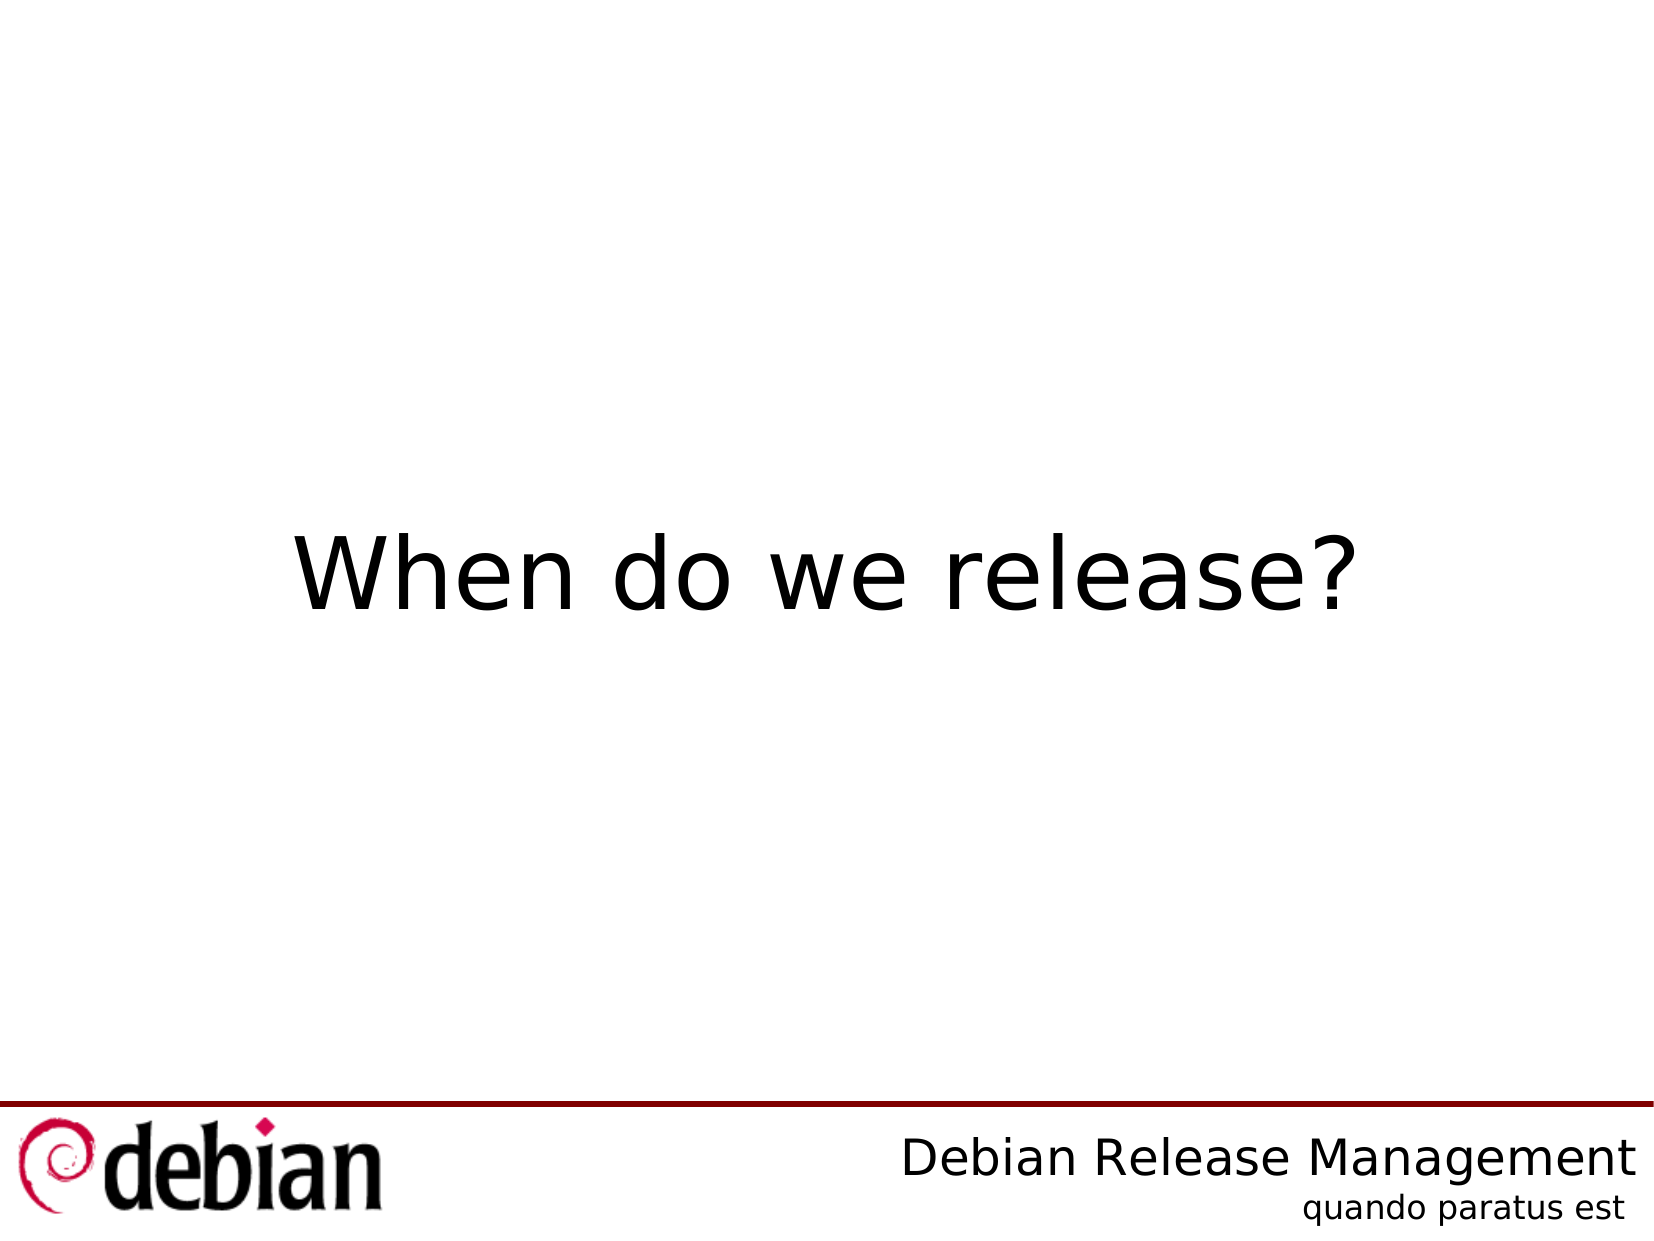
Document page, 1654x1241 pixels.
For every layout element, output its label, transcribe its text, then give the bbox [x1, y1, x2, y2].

picture [16, 1110, 420, 1239]
subtitle When do we release? [82, 173, 1571, 978]
